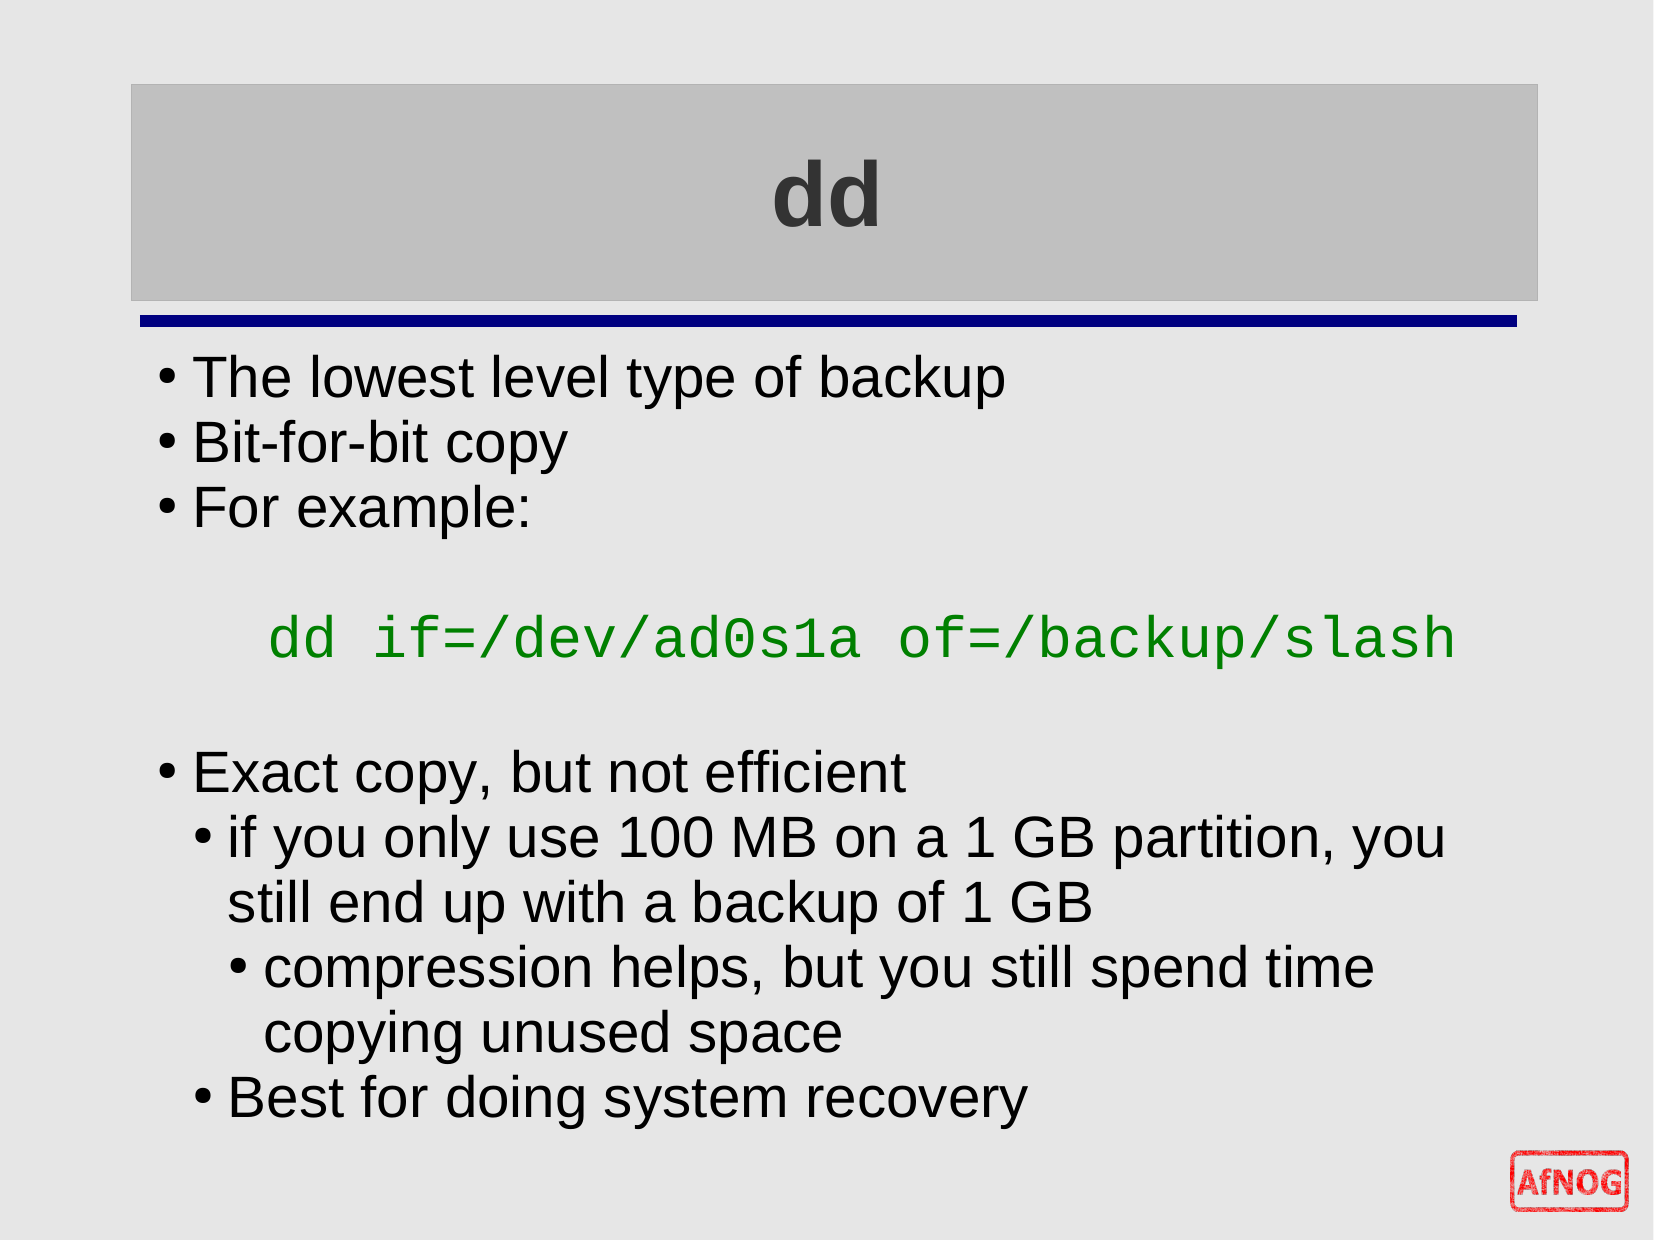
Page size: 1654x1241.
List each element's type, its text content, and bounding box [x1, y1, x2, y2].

list The lowest level type of backup Bit-for-bit copy For example: dd if=/dev/ad0s1a of=/backup/slash Exact copy, but not efficient if you only use 100 MB on a 1 GB partition, you still end up with a backup of 1 GB compression helps, but you still spend time copying unused space Best for doing system recovery [121, 344, 1534, 1130]
title dd [121, 91, 1534, 299]
picture [1510, 1150, 1629, 1212]
